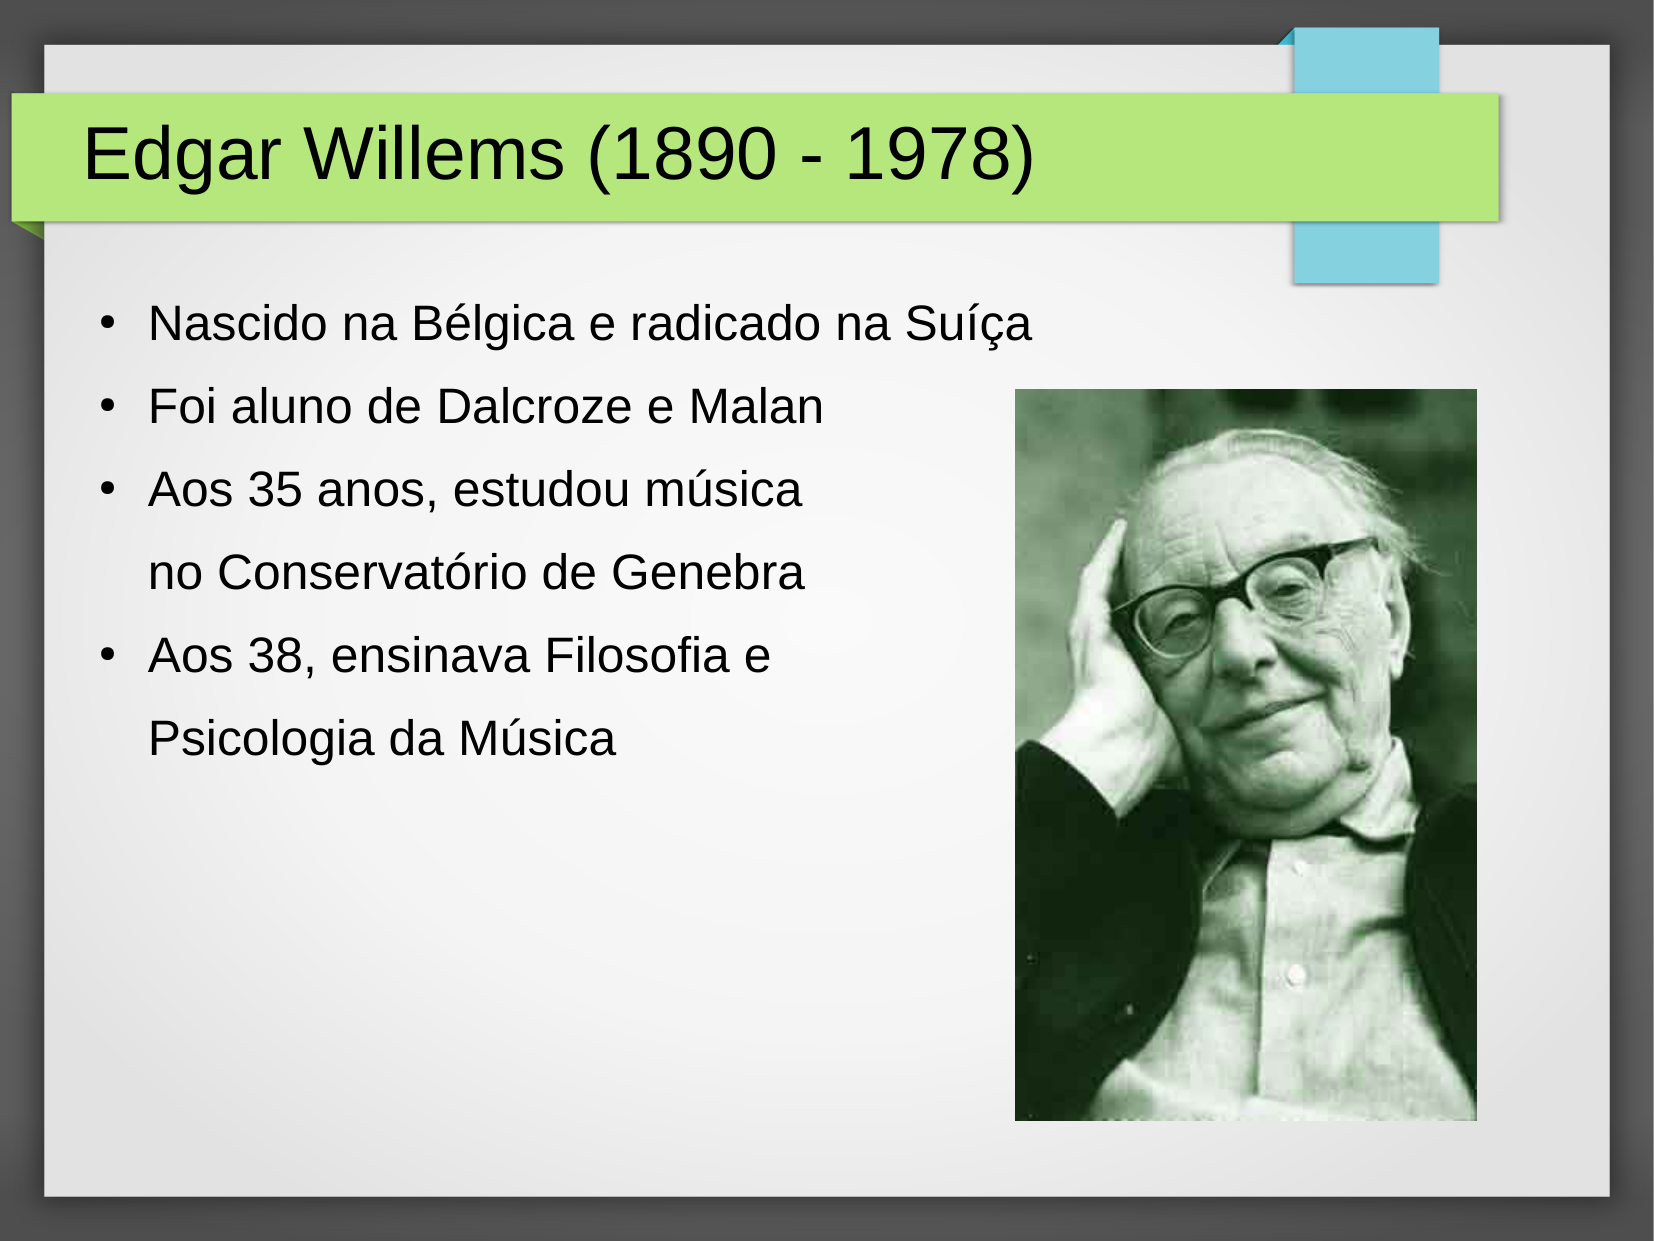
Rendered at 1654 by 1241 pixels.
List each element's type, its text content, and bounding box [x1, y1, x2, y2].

list Nascido na Bélgica e radicado na Suíça Foi aluno de Dalcroze e Malan Aos 35 anos, estudou música no Conservatório de Genebra Aos 38, ensinava Filosofia e Psicologia da Música [82, 295, 1571, 1015]
picture [0, 0, 1654, 1241]
title Edgar Willems (1890 - 1978) [82, 94, 1264, 213]
